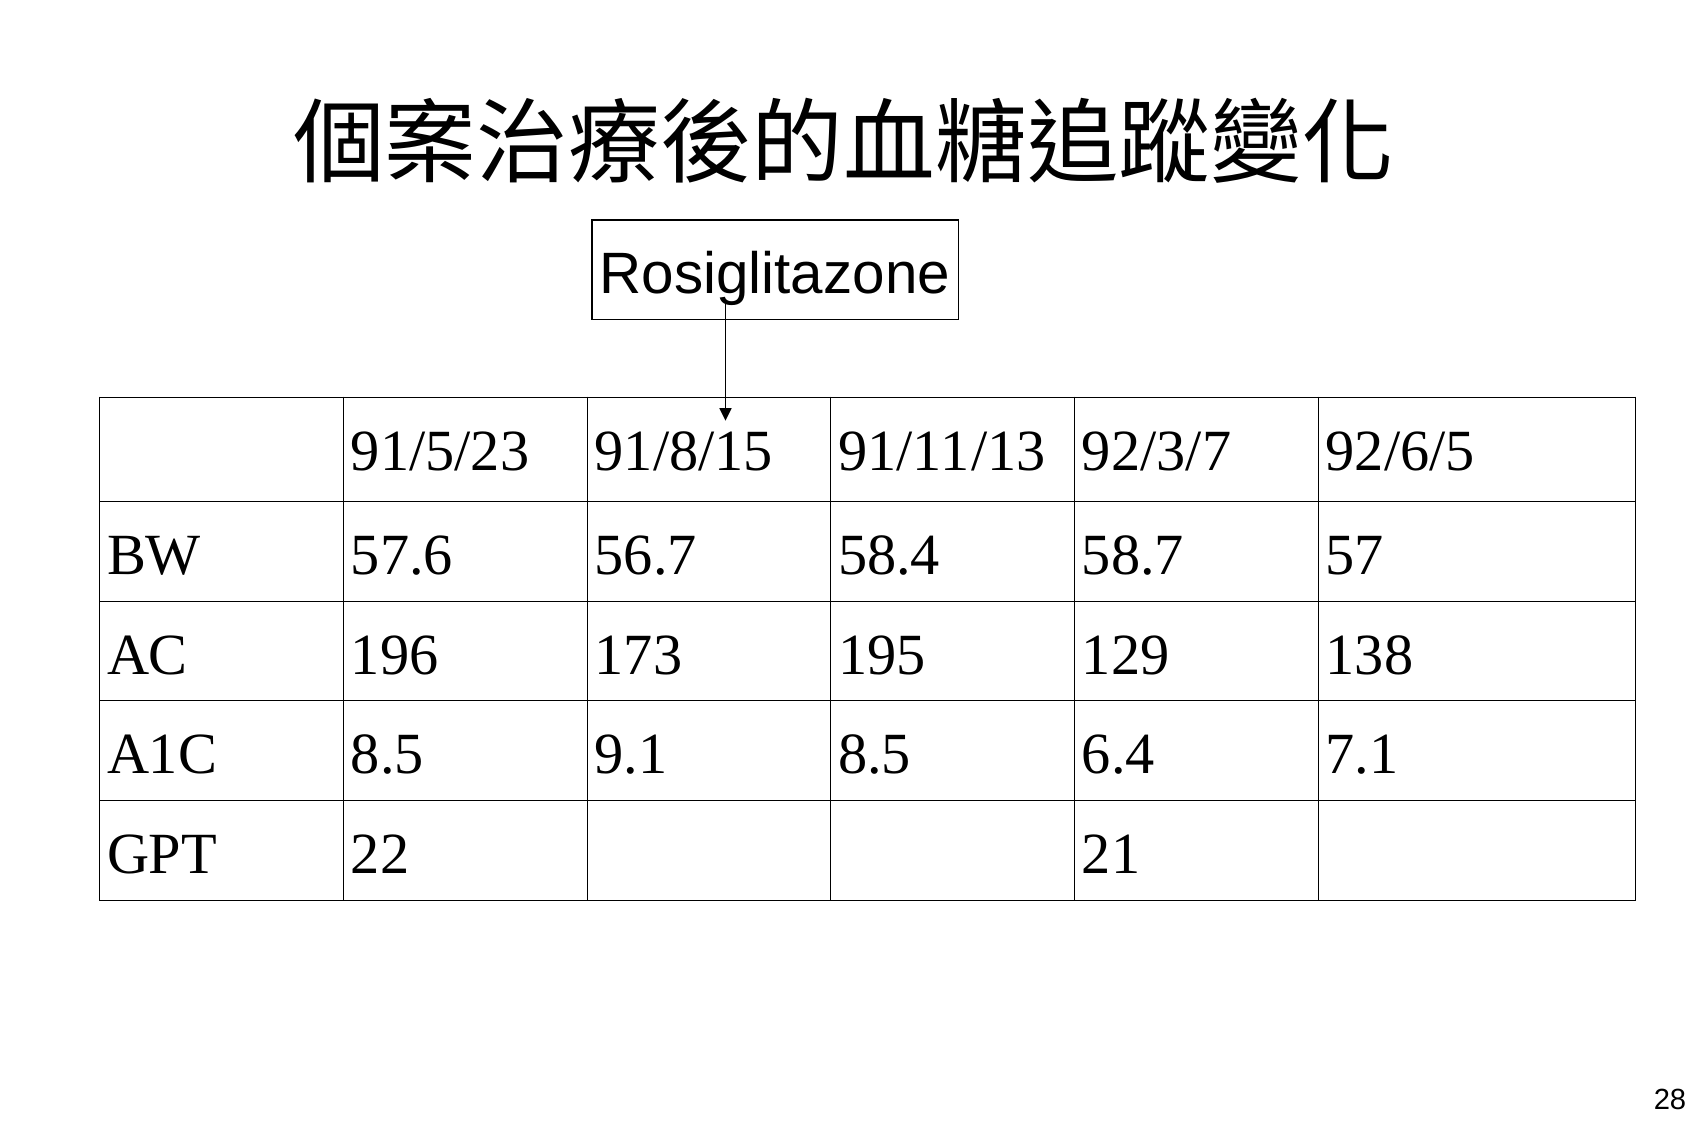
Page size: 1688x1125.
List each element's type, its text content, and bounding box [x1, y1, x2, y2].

table_cell 7.1 [1319, 701, 1635, 800]
table_header [100, 398, 343, 501]
table_cell 58.4 [831, 502, 1074, 601]
table_cell 173 [588, 602, 830, 700]
table_cell 8.5 [831, 701, 1074, 800]
table_header 92/6/5 [1319, 398, 1635, 501]
table_cell GPT [100, 801, 343, 900]
table_cell [831, 801, 1074, 900]
table_cell A1C [100, 701, 343, 800]
table_cell 56.7 [588, 502, 830, 601]
table_cell BW [100, 502, 343, 601]
table_cell 196 [344, 602, 587, 700]
table_cell 57 [1319, 502, 1635, 601]
table_cell AC [100, 602, 343, 700]
table_cell 21 [1075, 801, 1318, 900]
table_header 91/8/15 [588, 398, 830, 501]
table_header 92/3/7 [1075, 398, 1318, 501]
table_cell 9.1 [588, 701, 830, 800]
table_cell 129 [1075, 602, 1318, 700]
table_header 91/5/23 [344, 398, 587, 501]
table_cell 57.6 [344, 502, 587, 601]
table_cell [1319, 801, 1635, 900]
table_cell 6.4 [1075, 701, 1318, 800]
table_cell 8.5 [344, 701, 587, 800]
table_cell [588, 801, 830, 900]
table_cell 58.7 [1075, 502, 1318, 601]
table_cell 138 [1319, 602, 1635, 700]
title 個案治療後的血糖追蹤變化 [84, 45, 1604, 233]
table_header 91/11/13 [831, 398, 1074, 501]
table_cell 195 [831, 602, 1074, 700]
table_cell 22 [344, 801, 587, 900]
text_box Rosiglitazone [592, 220, 959, 320]
